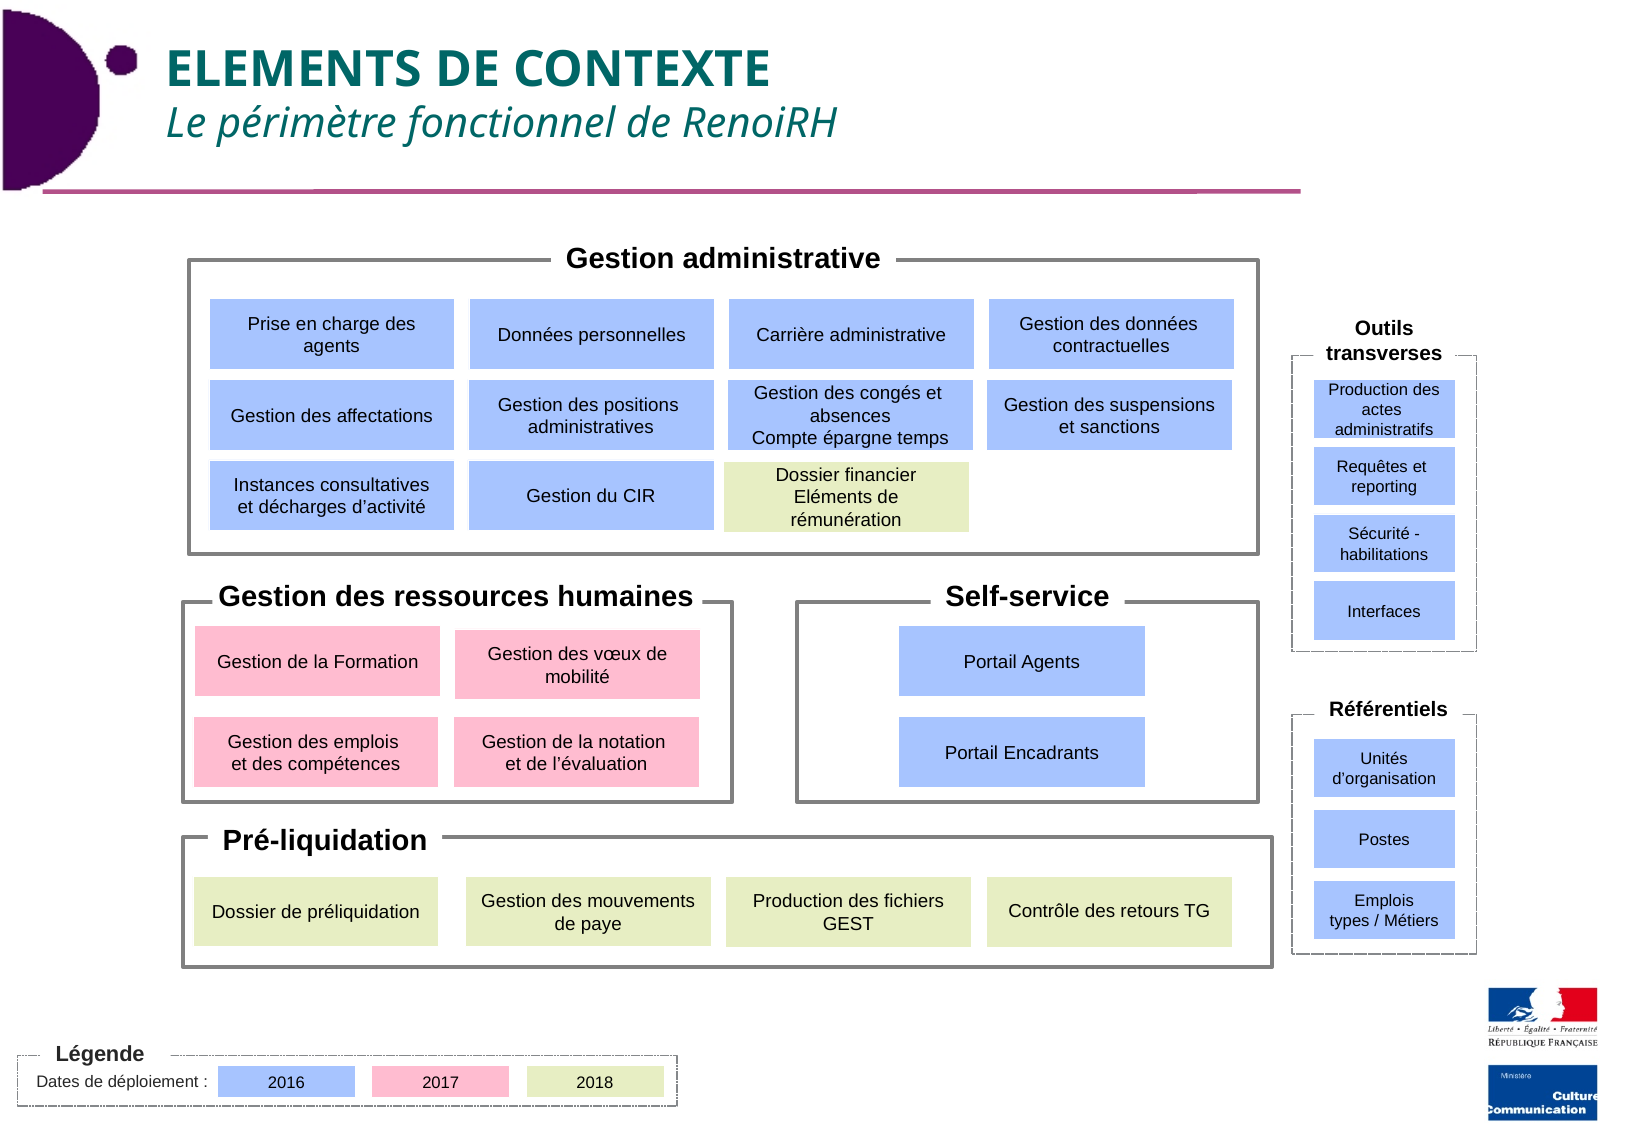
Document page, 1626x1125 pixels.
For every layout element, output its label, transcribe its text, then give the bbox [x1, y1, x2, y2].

text_box Gestion des suspensions et sanctions [986, 379, 1233, 451]
text_box ELEMENTS DE CONTEXTE Le périmètre fonctionnel de RenoiRH [150, 20, 1606, 162]
text_box 2017 [371, 1065, 510, 1098]
text_box Requêtes et reporting [1313, 446, 1455, 506]
picture [0, 0, 161, 203]
text_box Données personnelles [468, 298, 715, 370]
text_box Gestion des vœux de mobilité [454, 628, 701, 700]
text_box Gestion de la Formation [194, 625, 441, 697]
text_box Dates de déploiement : [21, 1065, 250, 1100]
text_box Dossier de préliquidation [192, 876, 439, 947]
text_box Prise en charge des agents [209, 298, 455, 370]
text_box Interfaces [1313, 580, 1455, 640]
text_box Carrière administrative [728, 298, 975, 370]
text_box Postes [1313, 809, 1455, 869]
text_box 2018 [526, 1065, 664, 1098]
text_box Gestion de la notation et de l’évaluation [453, 716, 700, 788]
text_box Gestion des ressources humaines [212, 569, 703, 620]
text_box Production des actes administratifs [1313, 379, 1455, 439]
text_box 2016 [250, 1065, 356, 1098]
text_box Pré-liquidation [207, 814, 443, 864]
text_box [17, 1055, 677, 1106]
text_box Gestion des données contractuelles [988, 298, 1235, 370]
text_box Gestion des mouvements de paye [465, 876, 712, 947]
text_box Gestion des affectations [208, 379, 455, 451]
text_box Dossier financier Eléments de rémunération [723, 461, 969, 532]
text_box Légende [40, 1035, 171, 1065]
text_box [188, 260, 1258, 555]
text_box Référentiels [1314, 687, 1463, 728]
text_box Gestion des congés et absences Compte épargne temps [727, 379, 974, 451]
text_box [797, 601, 1258, 803]
text_box Unités d’organisation [1313, 738, 1455, 798]
text_box Outils transverses [1313, 314, 1455, 365]
text_box Emplois types / Métiers [1313, 880, 1455, 940]
text_box Contrôle des retours TG [986, 876, 1232, 947]
text_box Portail Encadrants [898, 716, 1145, 788]
text_box [182, 601, 733, 803]
text_box Gestion administrative [551, 231, 896, 282]
text_box Portail Agents [898, 625, 1145, 697]
picture [1484, 979, 1600, 1125]
text_box Gestion des emplois et des compétences [192, 716, 439, 788]
text_box Production des fichiers GEST [725, 876, 972, 947]
text_box Self-service [930, 569, 1125, 620]
text_box Instances consultatives et décharges d’activité [208, 459, 455, 531]
text_box [182, 837, 1272, 967]
text_box Sécurité - habilitations [1313, 513, 1455, 573]
text_box Gestion des positions administratives [467, 379, 714, 451]
text_box Gestion du CIR [467, 459, 714, 531]
